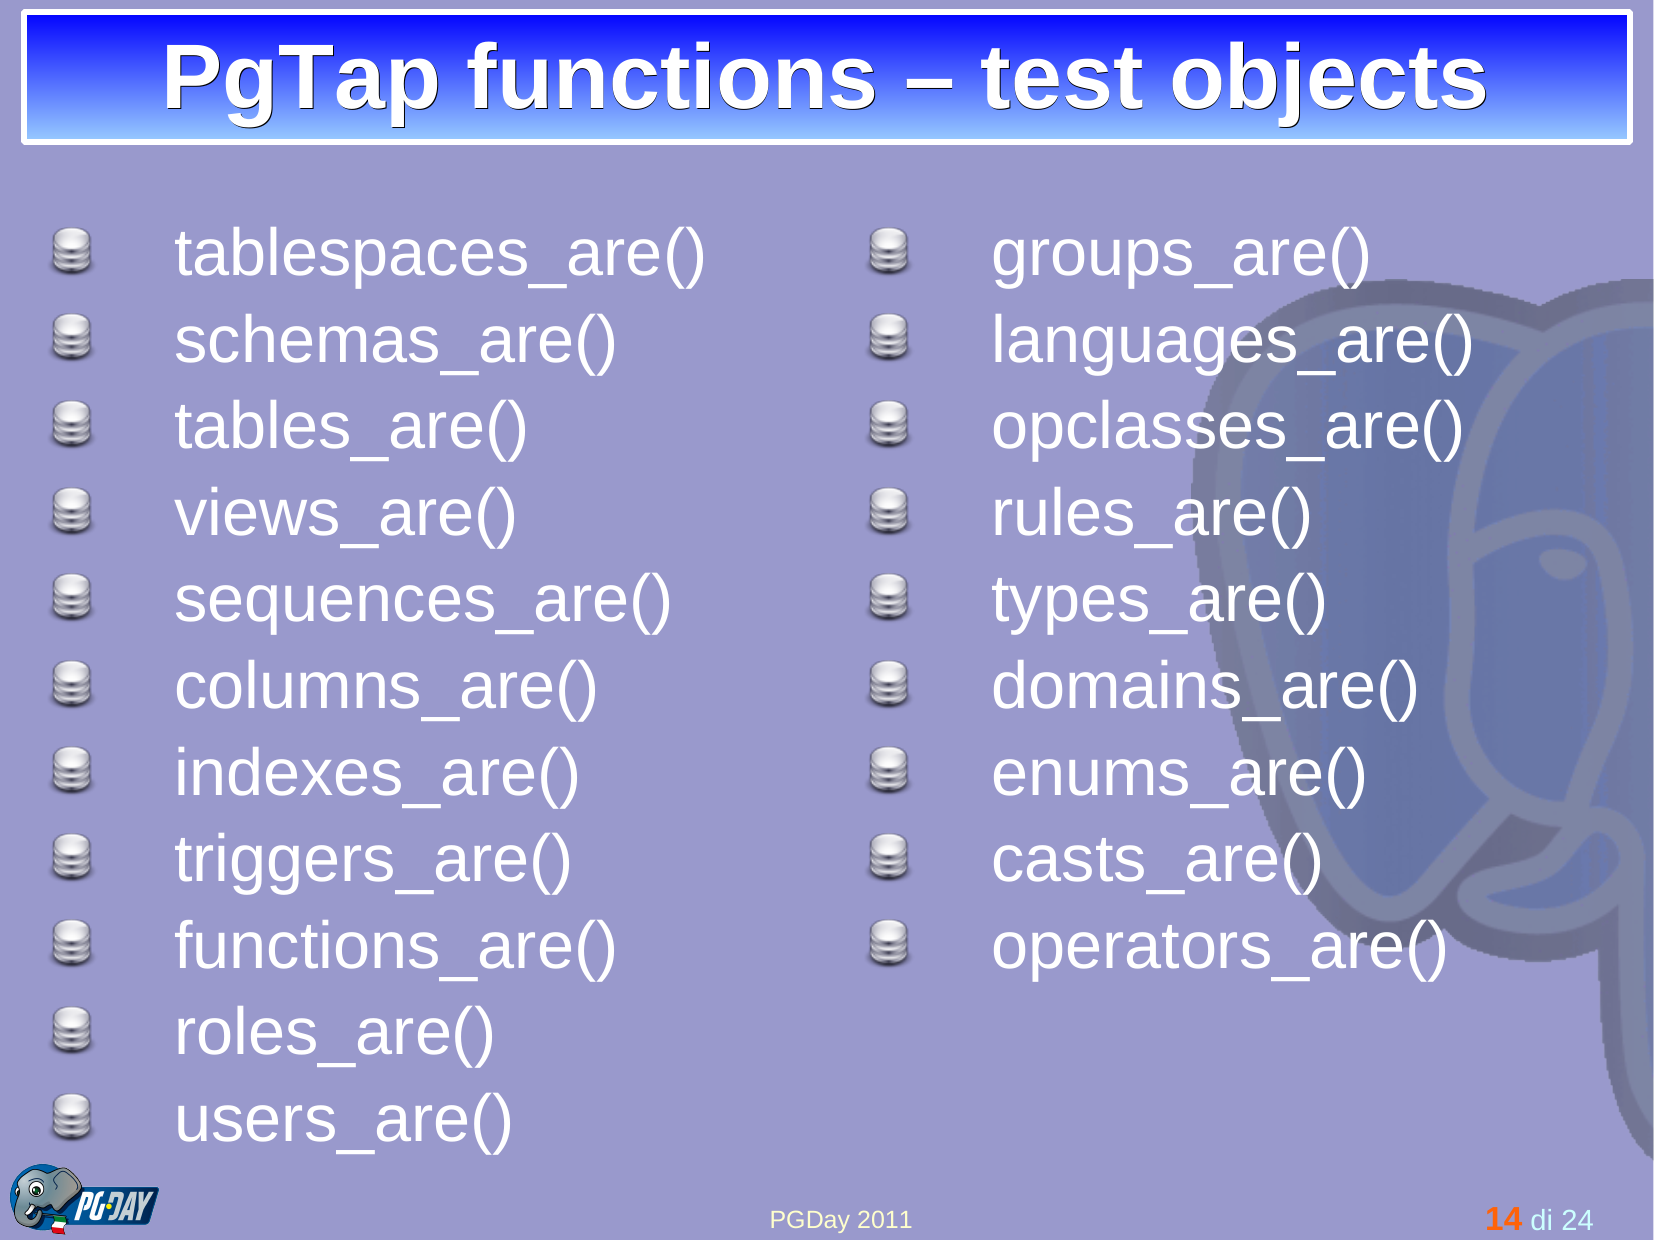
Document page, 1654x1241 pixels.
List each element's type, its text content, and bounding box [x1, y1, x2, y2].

title PgTap functions – test objects [23, 11, 1630, 142]
picture [9, 1163, 160, 1236]
picture [1191, 279, 1654, 1182]
list tablespaces_are() schemas_are() tables_are() views_are() sequences_are() columns_are() indexes_are() triggers_are() functions_are() roles_are() users_are() [29, 215, 808, 1156]
list groups_are() languages_are() opclasses_are() rules_are() types_are() domains_are() enums_are() casts_are() operators_are() [846, 215, 1625, 1137]
